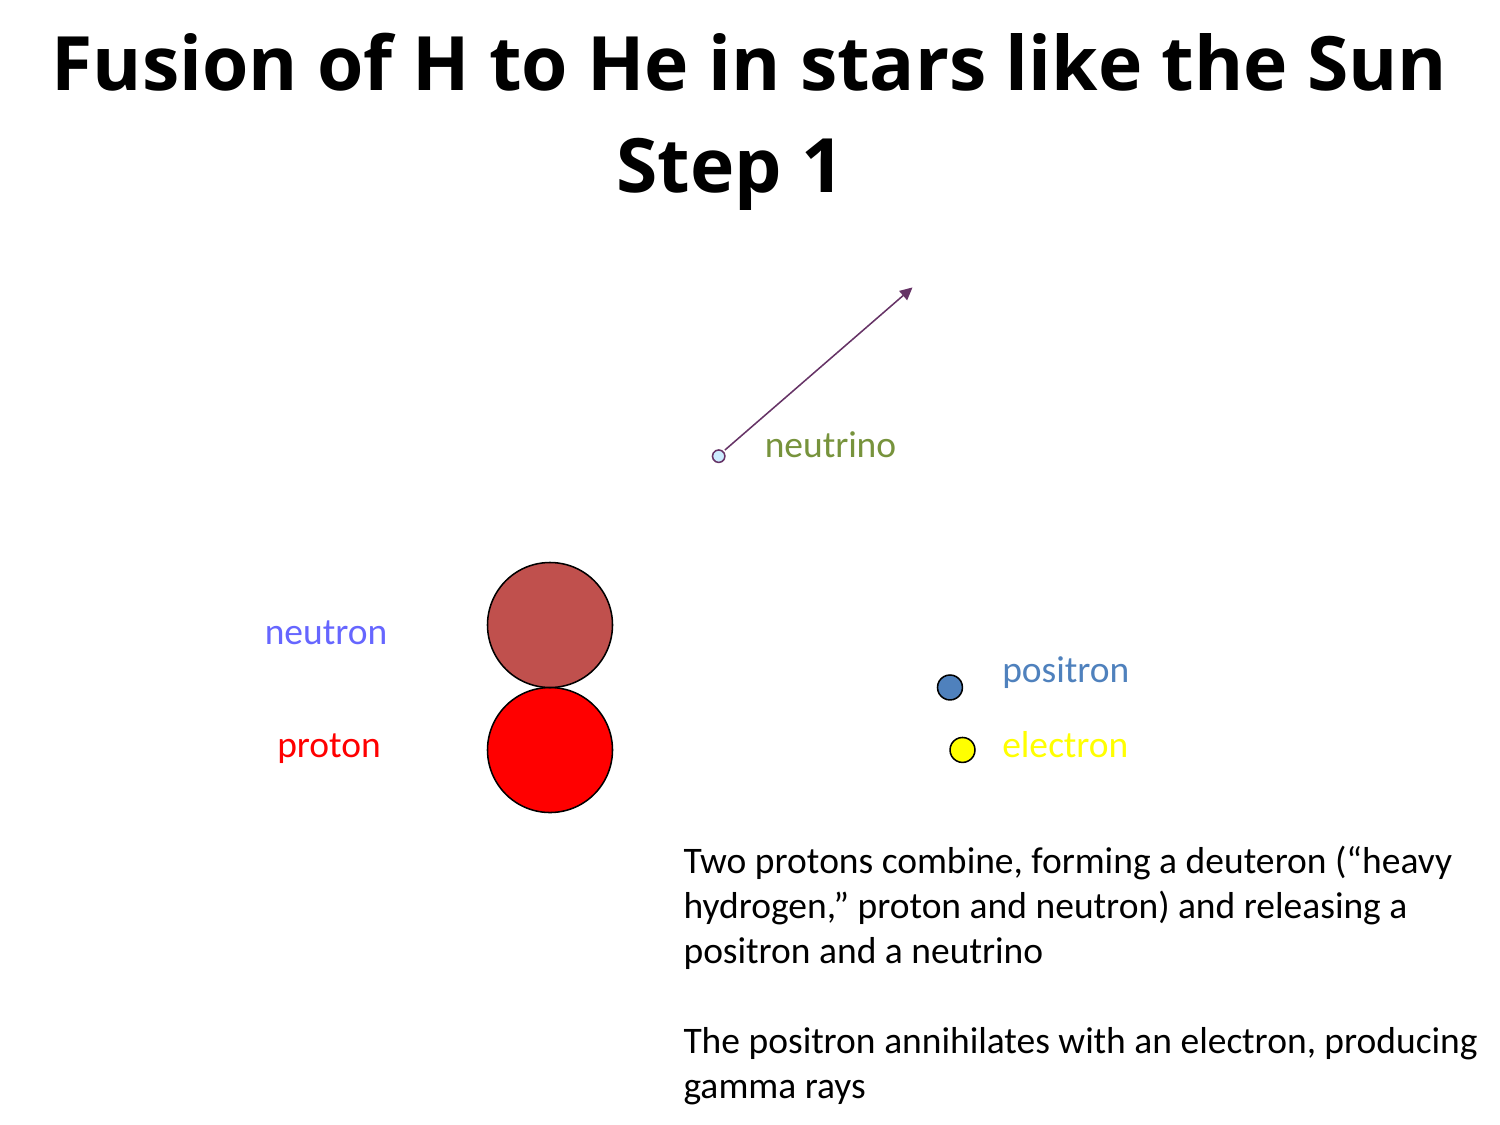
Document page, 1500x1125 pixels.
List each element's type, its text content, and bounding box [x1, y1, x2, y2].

text_box [487, 562, 613, 813]
text_box Two protons combine, forming a deuteron (“heavy hydrogen,” proton and neutron) and releasing a positron and a neutrino The positron annihilates with an electron, producing gamma rays [668, 828, 1500, 1114]
text_box neutrino [750, 412, 950, 473]
text_box proton [262, 712, 438, 773]
text_box electron [987, 712, 1188, 773]
text_box [937, 675, 963, 700]
title Fusion of H to He in stars like the Sun Step 1 [30, 25, 1471, 200]
text_box positron [987, 637, 1188, 698]
text_box neutrino [750, 412, 766, 426]
text_box [950, 737, 976, 763]
text_box [712, 449, 725, 463]
text_box neutron [249, 599, 450, 660]
